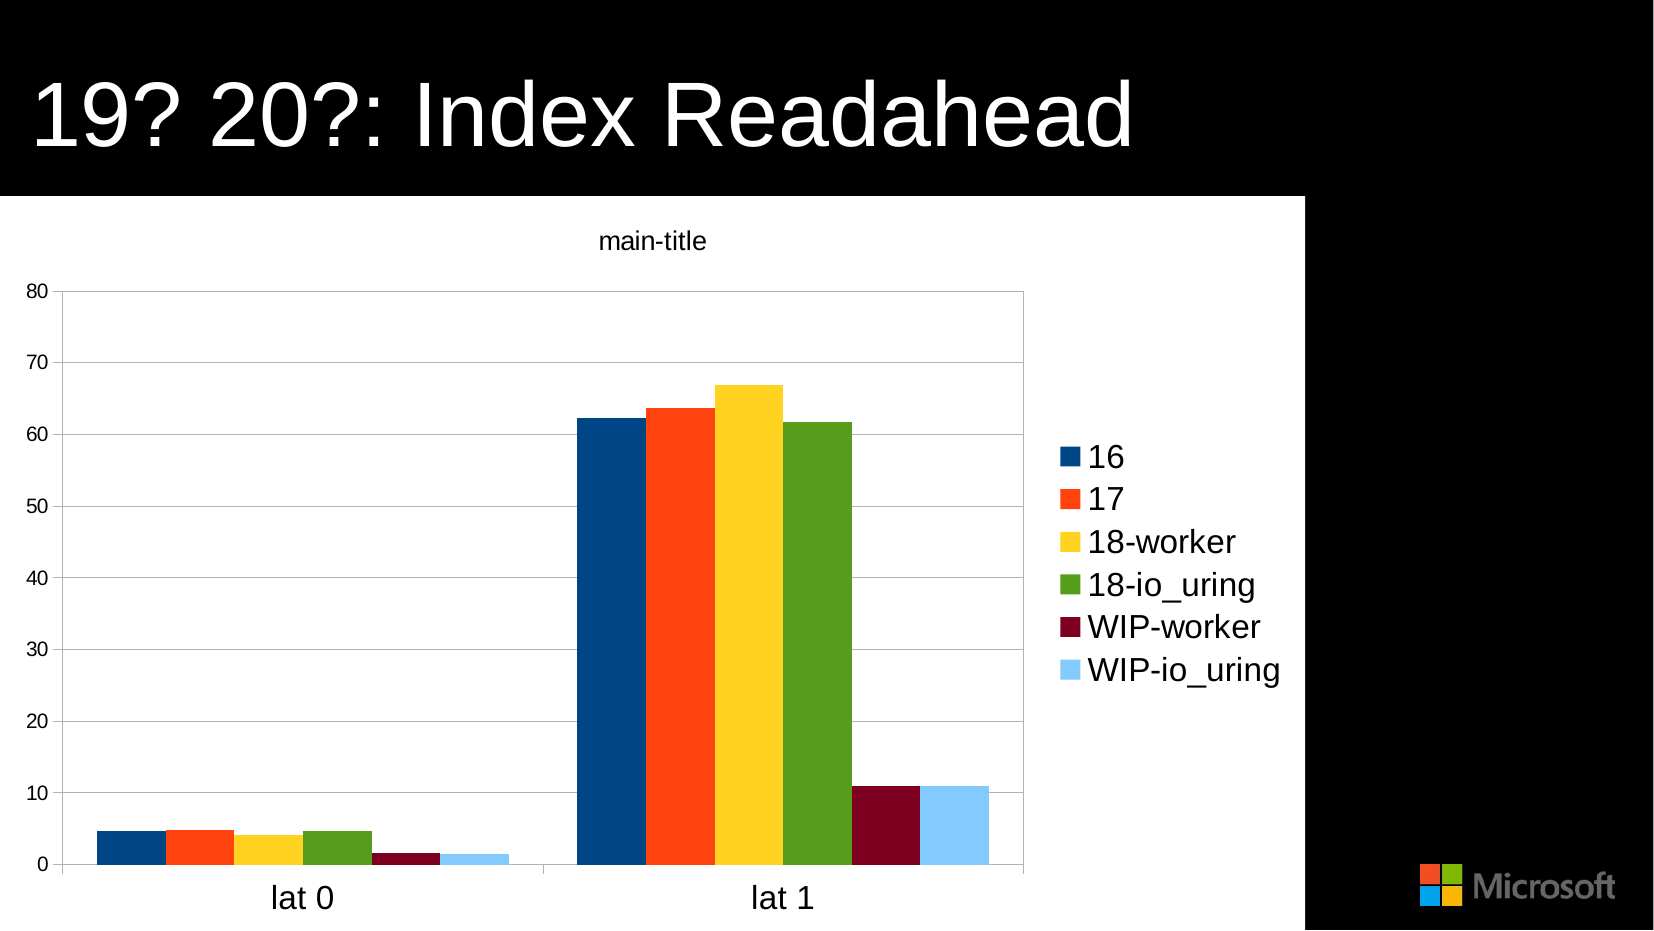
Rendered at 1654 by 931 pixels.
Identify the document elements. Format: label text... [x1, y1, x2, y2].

title 19? 20?: Index Readahead [30, 37, 1621, 193]
chart [0, 196, 1306, 931]
picture [1420, 864, 1615, 906]
